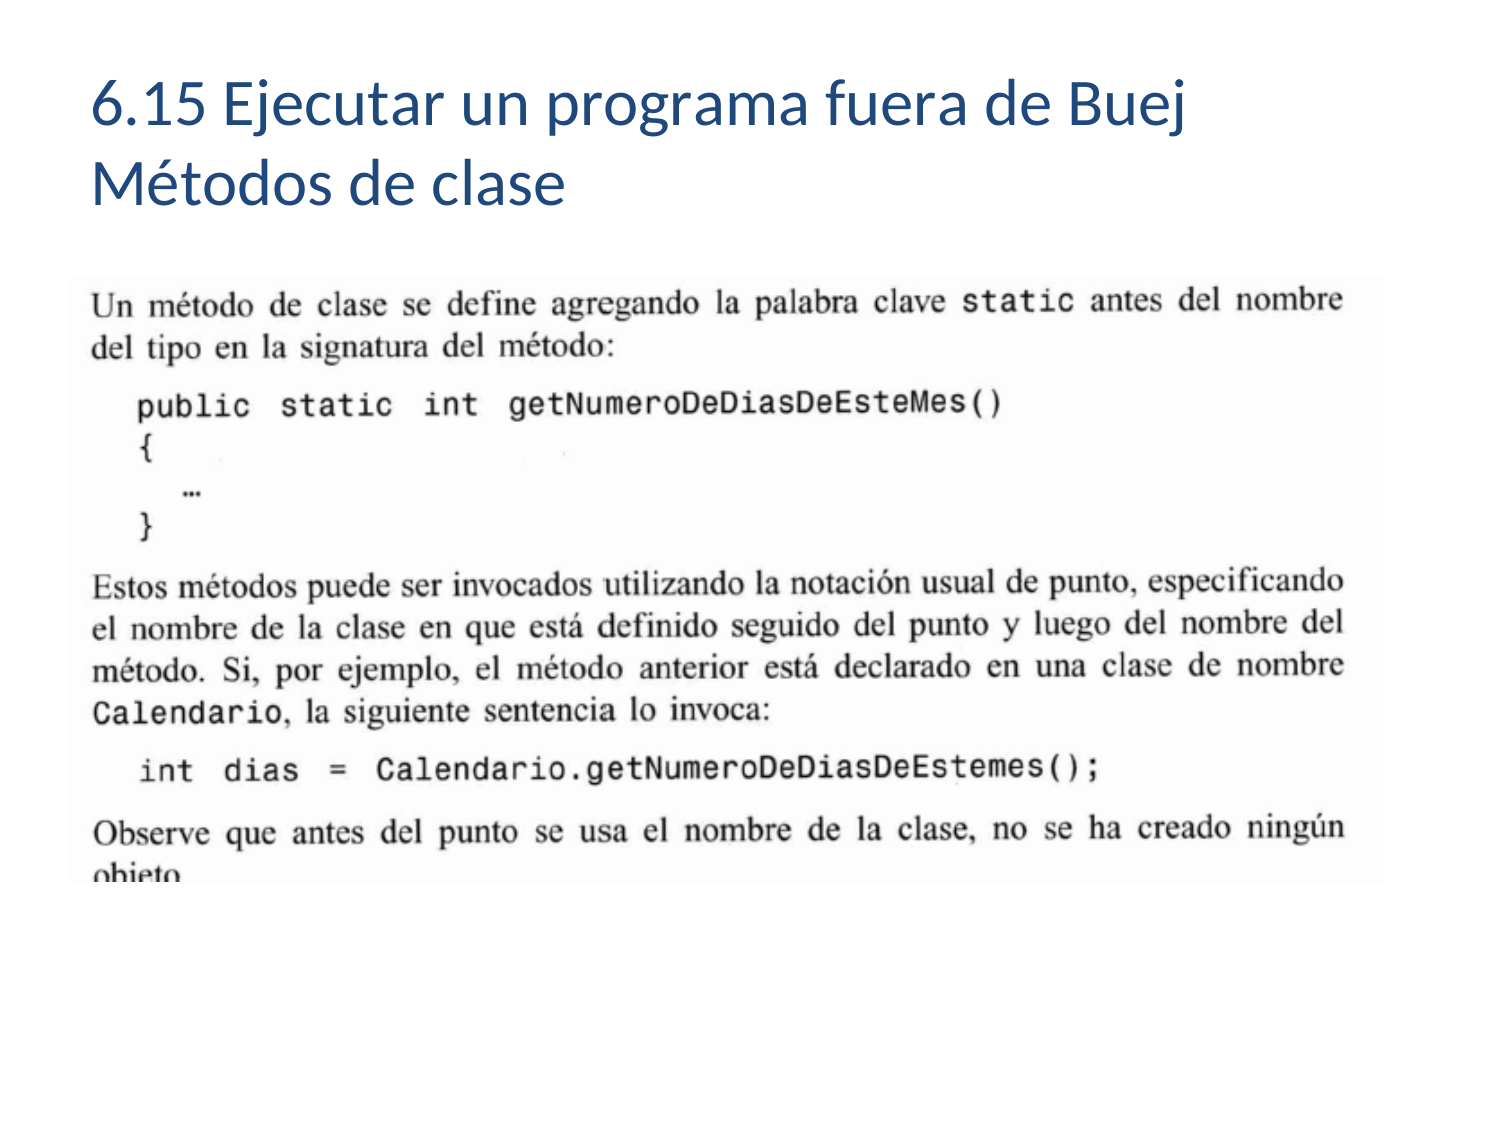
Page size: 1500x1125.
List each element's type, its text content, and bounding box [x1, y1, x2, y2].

title 6.15 Ejecutar un programa fuera de Buej Métodos de clase [75, 45, 1426, 233]
picture [70, 278, 1384, 882]
